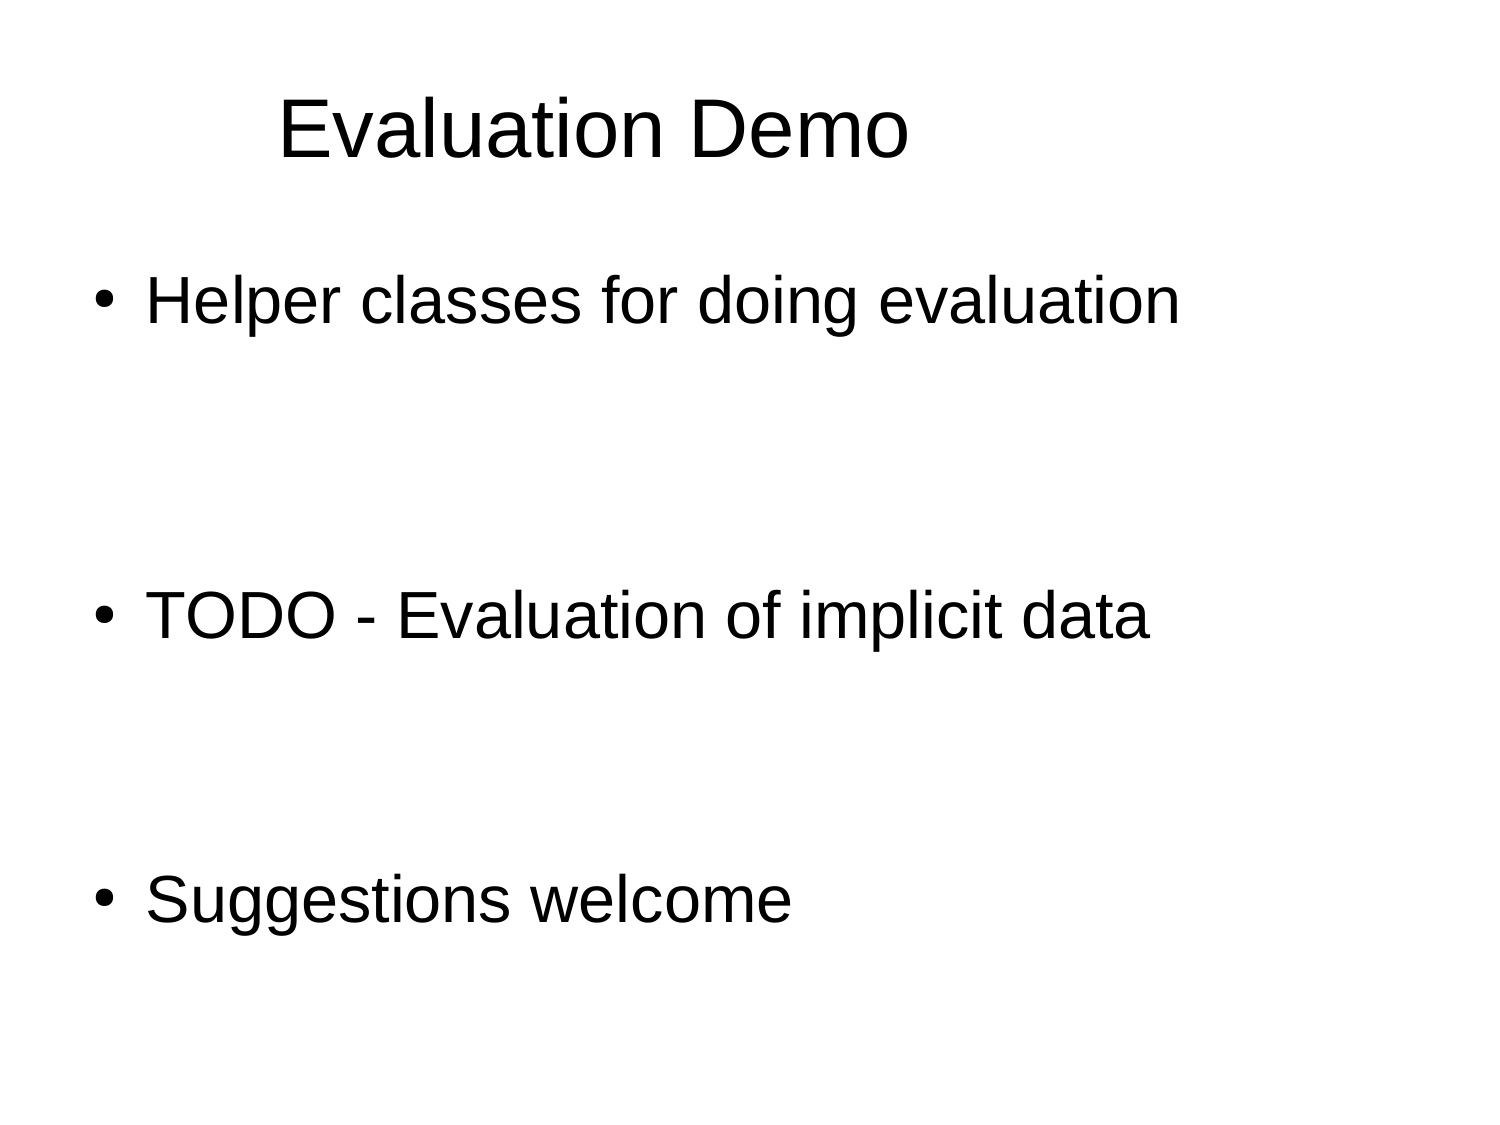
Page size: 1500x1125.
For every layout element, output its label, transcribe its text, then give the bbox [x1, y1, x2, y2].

text_box Evaluation Demo [262, 75, 926, 183]
list Helper classes for doing evaluation TODO - Evaluation of implicit data Suggestions welcome [75, 263, 1425, 991]
